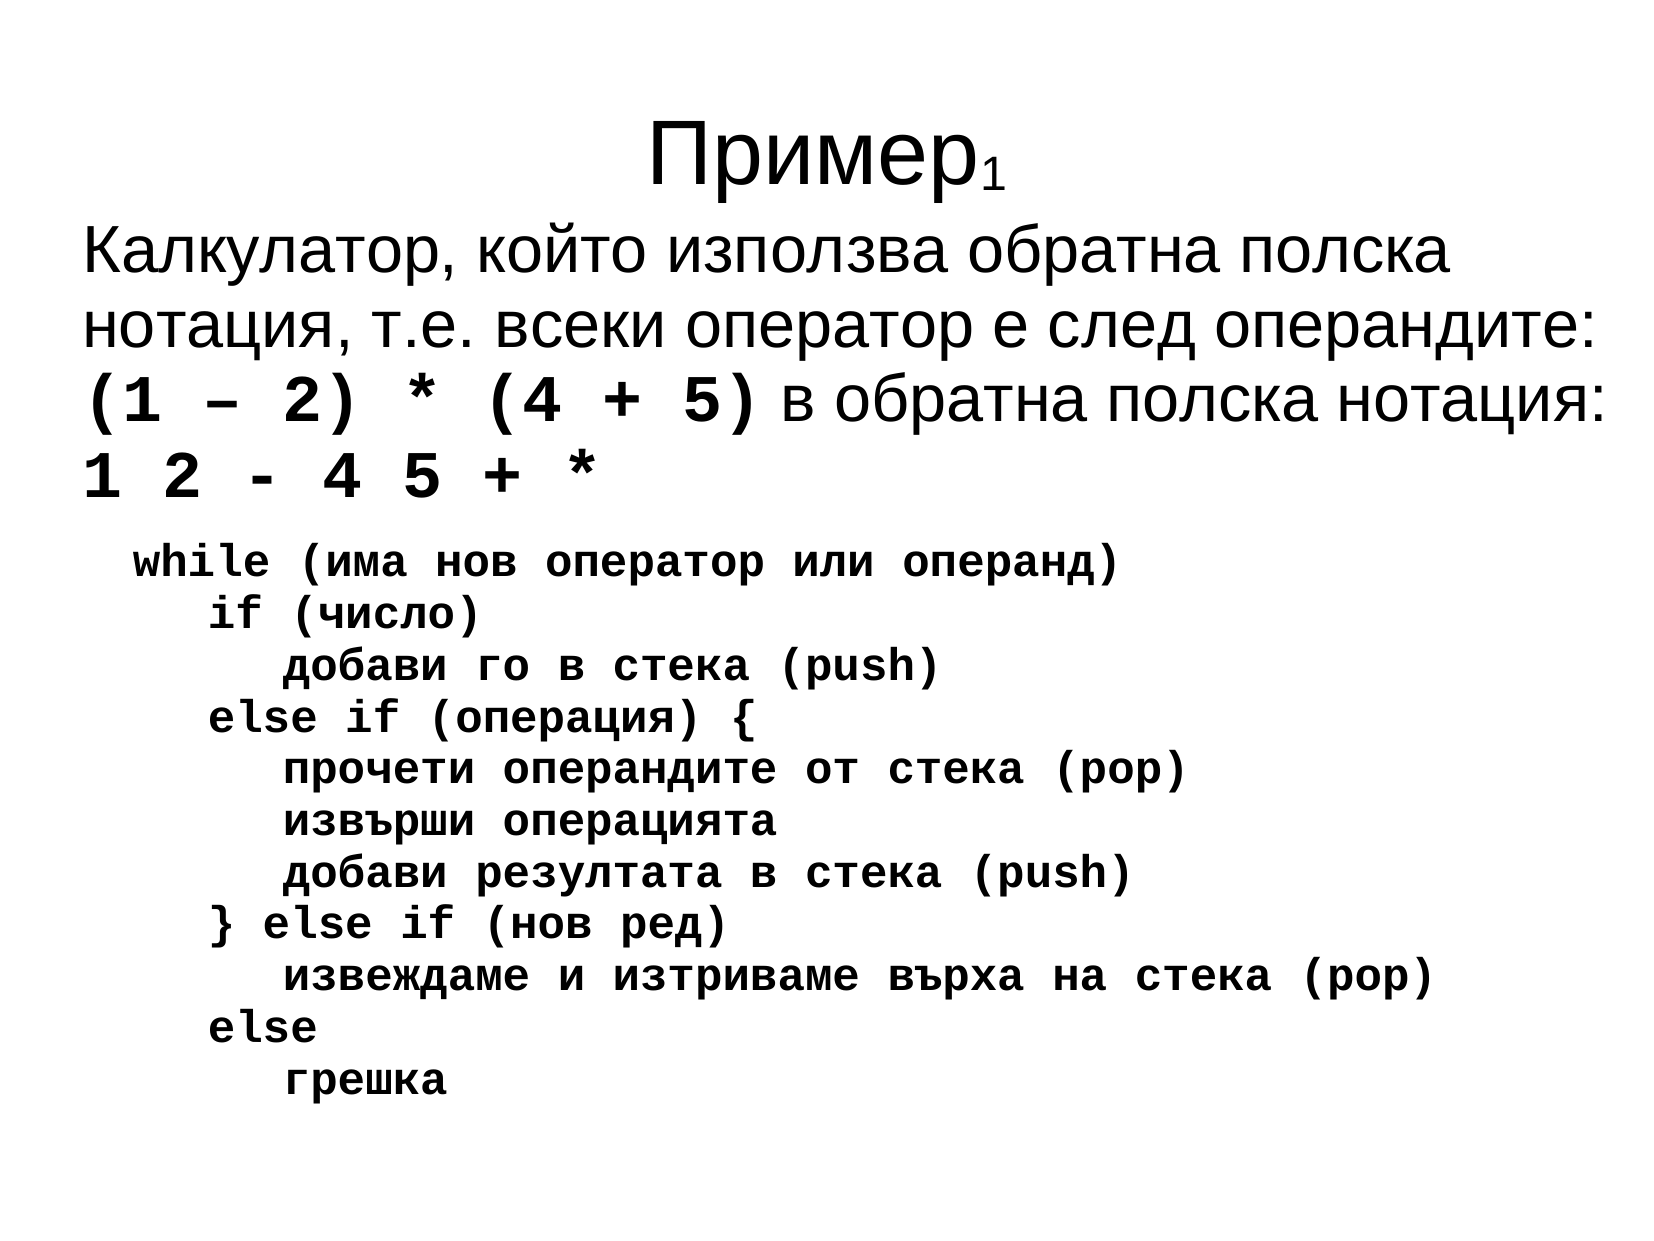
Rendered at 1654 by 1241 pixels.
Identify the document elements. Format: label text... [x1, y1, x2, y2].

text_box while (има нов оператор или операнд) if (число) добави го в стека (push) else if (операция) { прочети операндите от стека (pop) извърши операцията добави резултата в стека (push) } else if (нов ред) извеждаме и изтриваме върха на стека (pop) else грешка [118, 531, 1654, 1116]
subtitle Калкулатор, който използва обратна полска нотация, т.е. всеки оператор е след операндите: (1 – 2) * (4 + 5) в обратна полска нотация: 1 2 - 4 5 + * [82, 211, 1625, 593]
title Пример1 [82, 49, 1571, 211]
